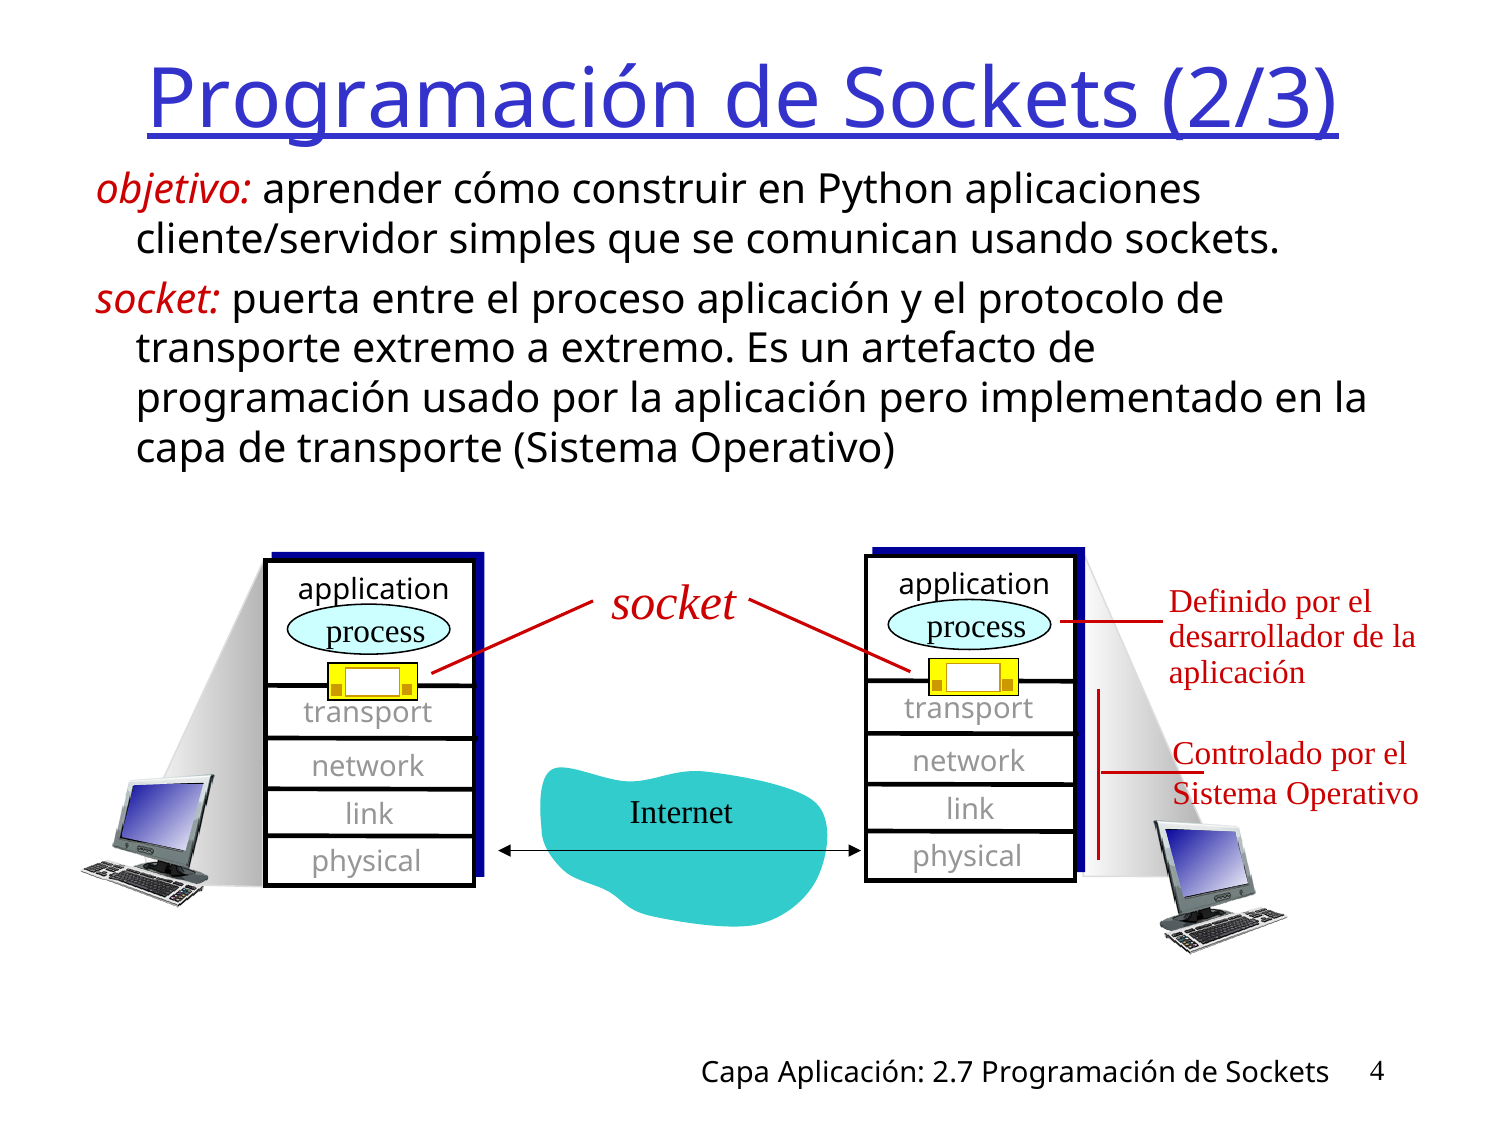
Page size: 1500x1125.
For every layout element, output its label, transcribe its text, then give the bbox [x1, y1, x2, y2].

text_box process [888, 599, 1051, 650]
text_box transport [259, 682, 477, 735]
text_box socket [596, 568, 752, 639]
text_box network [860, 730, 1077, 785]
text_box [540, 767, 828, 850]
text_box link [261, 784, 478, 839]
text_box network [259, 735, 477, 790]
text_box process [287, 604, 450, 655]
text_box application [866, 554, 1083, 609]
title Programación de Sockets (2/3) [100, 0, 1376, 154]
text_box Definido por el desarrollador de la aplicación [1154, 575, 1432, 699]
text_box [1165, 829, 1249, 898]
text_box application [265, 559, 482, 613]
list objetivo: aprender cómo construir en Python aplicaciones cliente/servidor simples que se comunican usando sockets. socket: puerta entre el proceso aplicación y el protocolo de transporte extremo a extremo. Es un artefacto de programación usado por la aplicación pero implementado en la capa de transporte (Sistema Operativo) [80, 154, 1397, 481]
text_box [866, 547, 1158, 877]
text_box [120, 782, 204, 851]
text_box Internet [614, 783, 748, 839]
text_box link [862, 779, 1079, 834]
text_box physical [859, 826, 1076, 881]
text_box [168, 551, 485, 887]
text_box transport [860, 677, 1077, 730]
picture [48, 768, 219, 917]
text_box [547, 851, 826, 927]
text_box Controlado por el Sistema Operativo [1157, 723, 1435, 859]
picture [1150, 814, 1321, 964]
text_box physical [258, 831, 475, 885]
